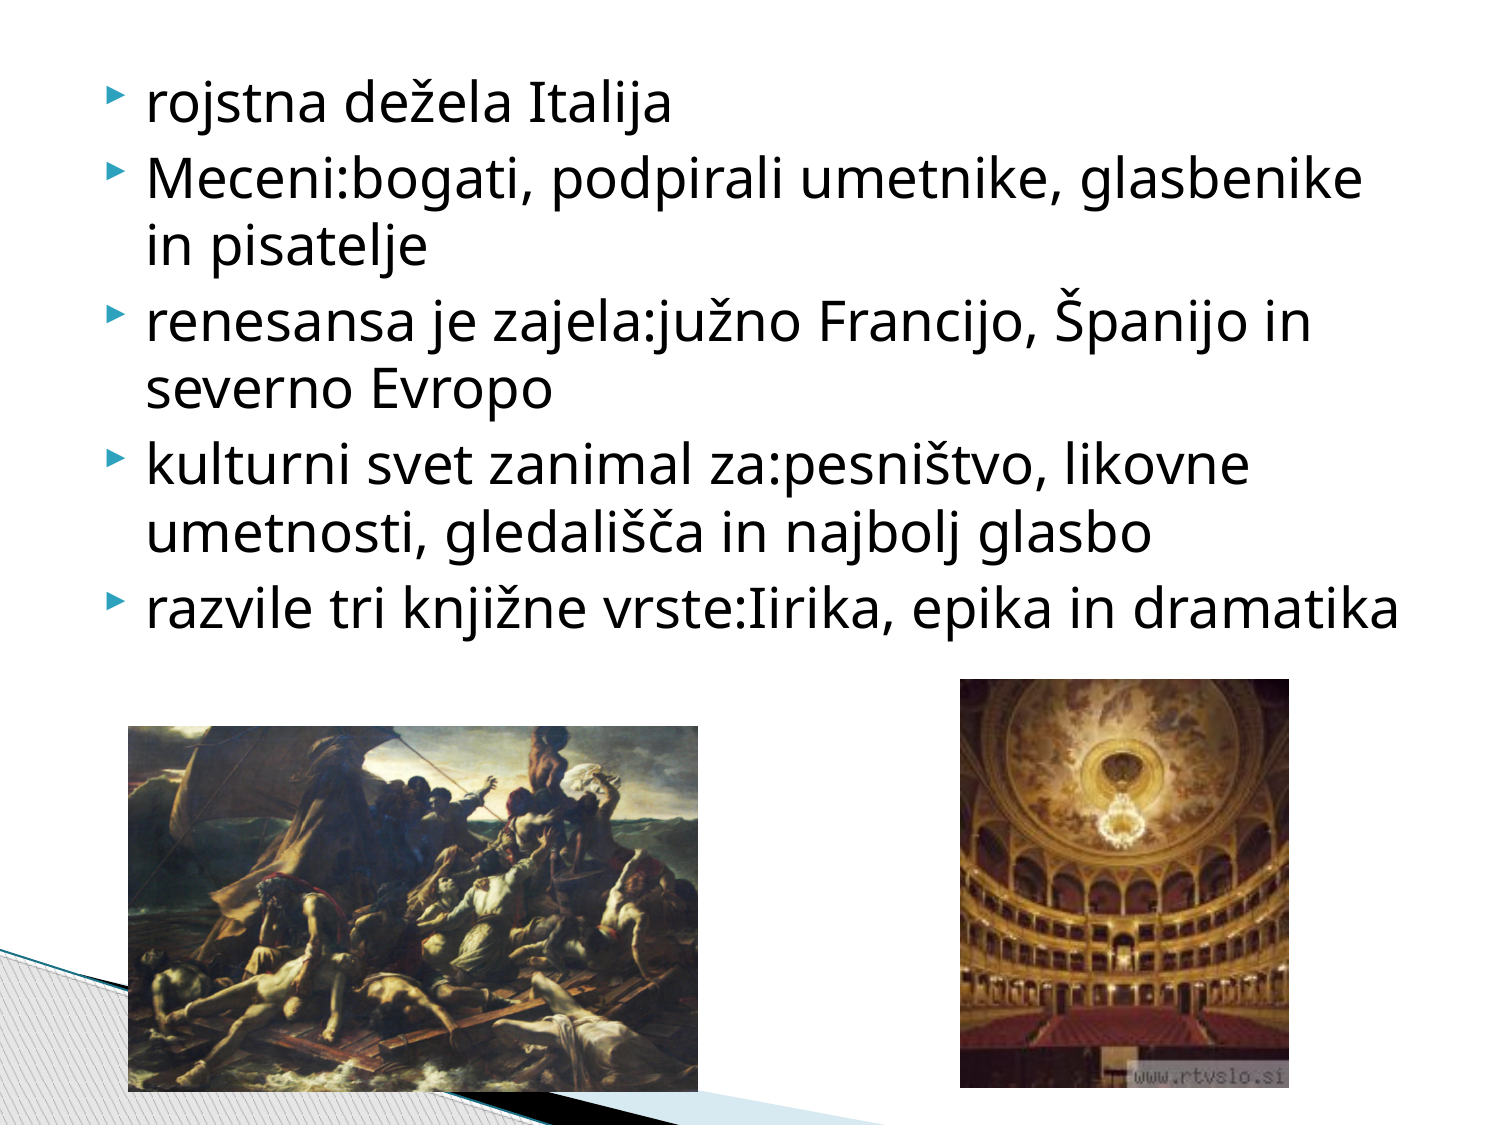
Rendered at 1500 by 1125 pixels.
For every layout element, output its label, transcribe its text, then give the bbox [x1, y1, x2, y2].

list rojstna dežela Italija Meceni:bogati, podpirali umetnike, glasbenike in pisatelje renesansa je zajela:južno Francijo, Španijo in severno Evropo kulturni svet zanimal za:pesništvo, likovne umetnosti, gledališča in najbolj glasbo razvile tri knjižne vrste:Iirika, epika in dramatika [70, 58, 1418, 1020]
picture [960, 679, 1289, 1088]
picture [128, 726, 698, 1092]
